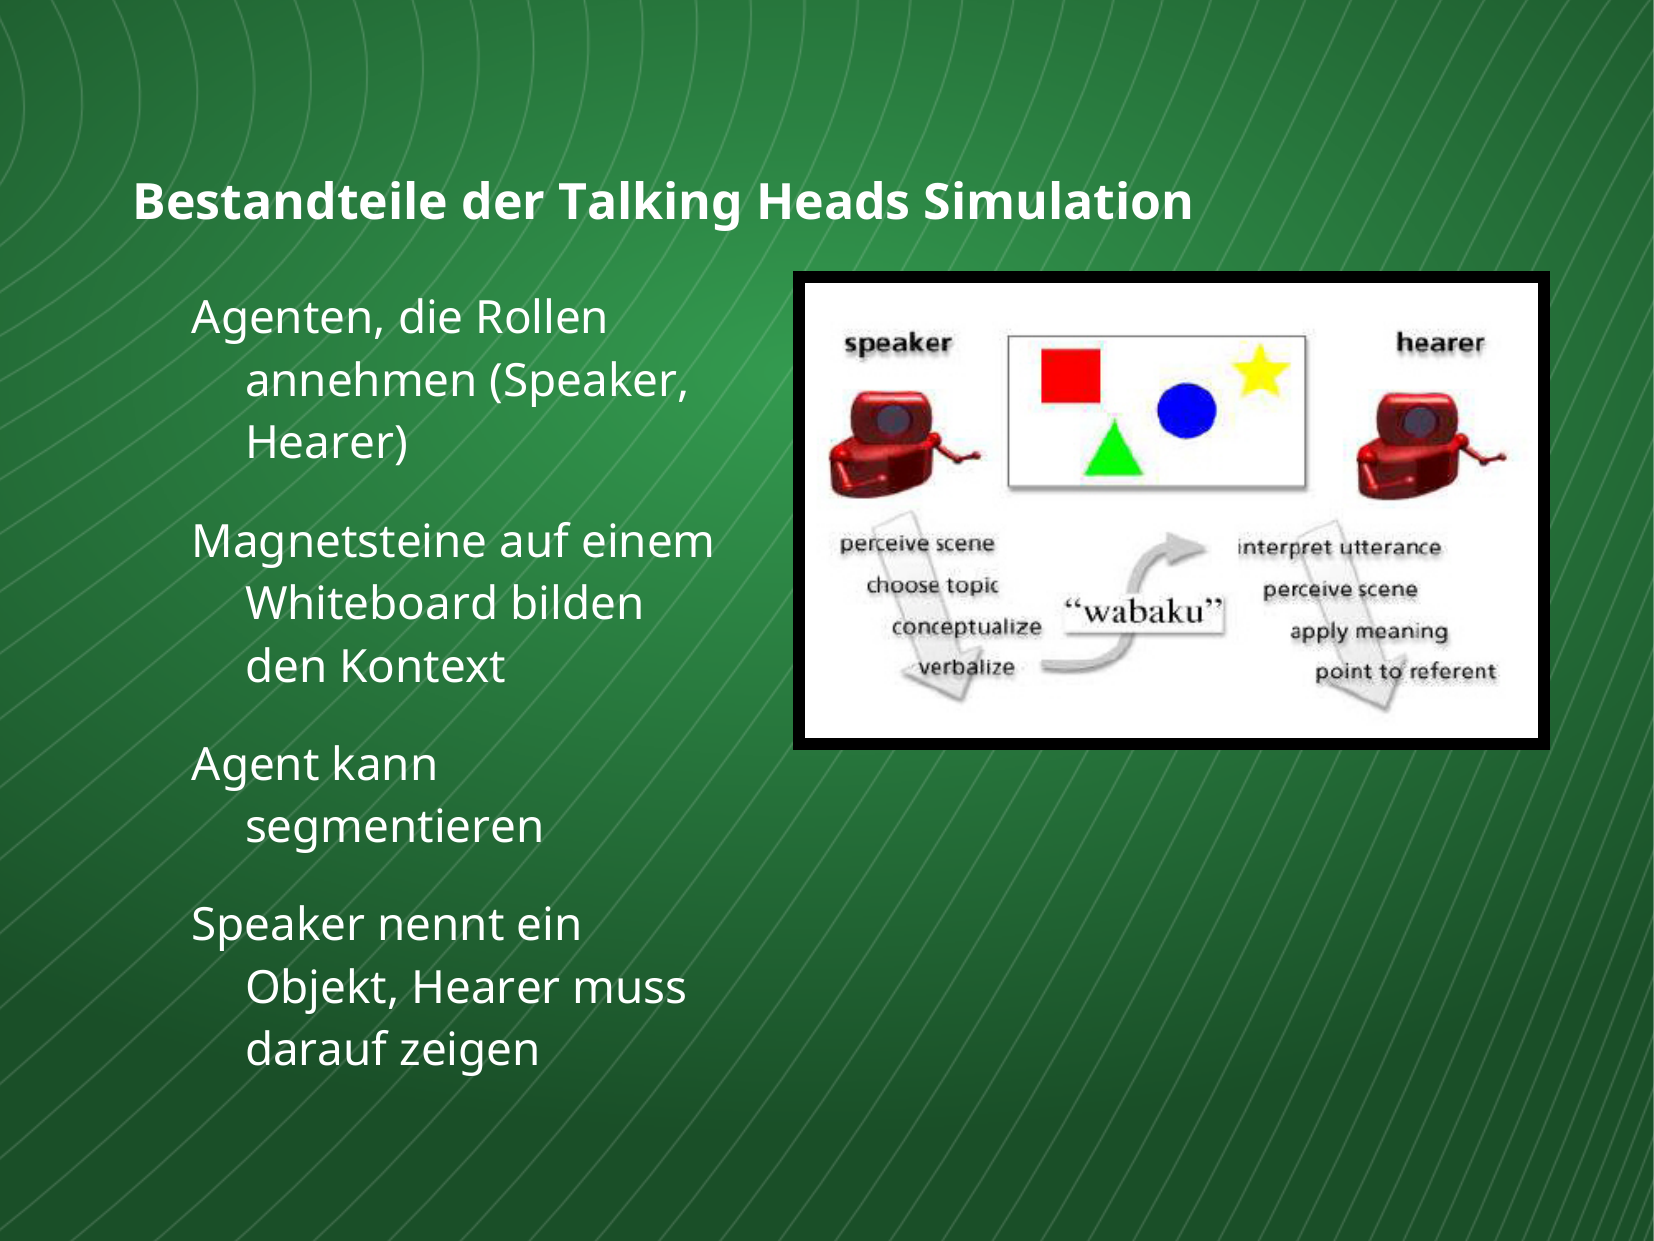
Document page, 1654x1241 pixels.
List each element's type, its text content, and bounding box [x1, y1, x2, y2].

picture [0, 0, 1654, 1241]
text_box Agenten, die Rollen annehmen (Speaker, Hearer) Magnetsteine auf einem Whiteboard bilden den Kontext Agent kann segmentieren Speaker nennt ein Objekt, Hearer muss darauf zeigen [177, 277, 739, 1093]
text_box Bestandteile der Talking Heads Simulation [118, 158, 1135, 237]
